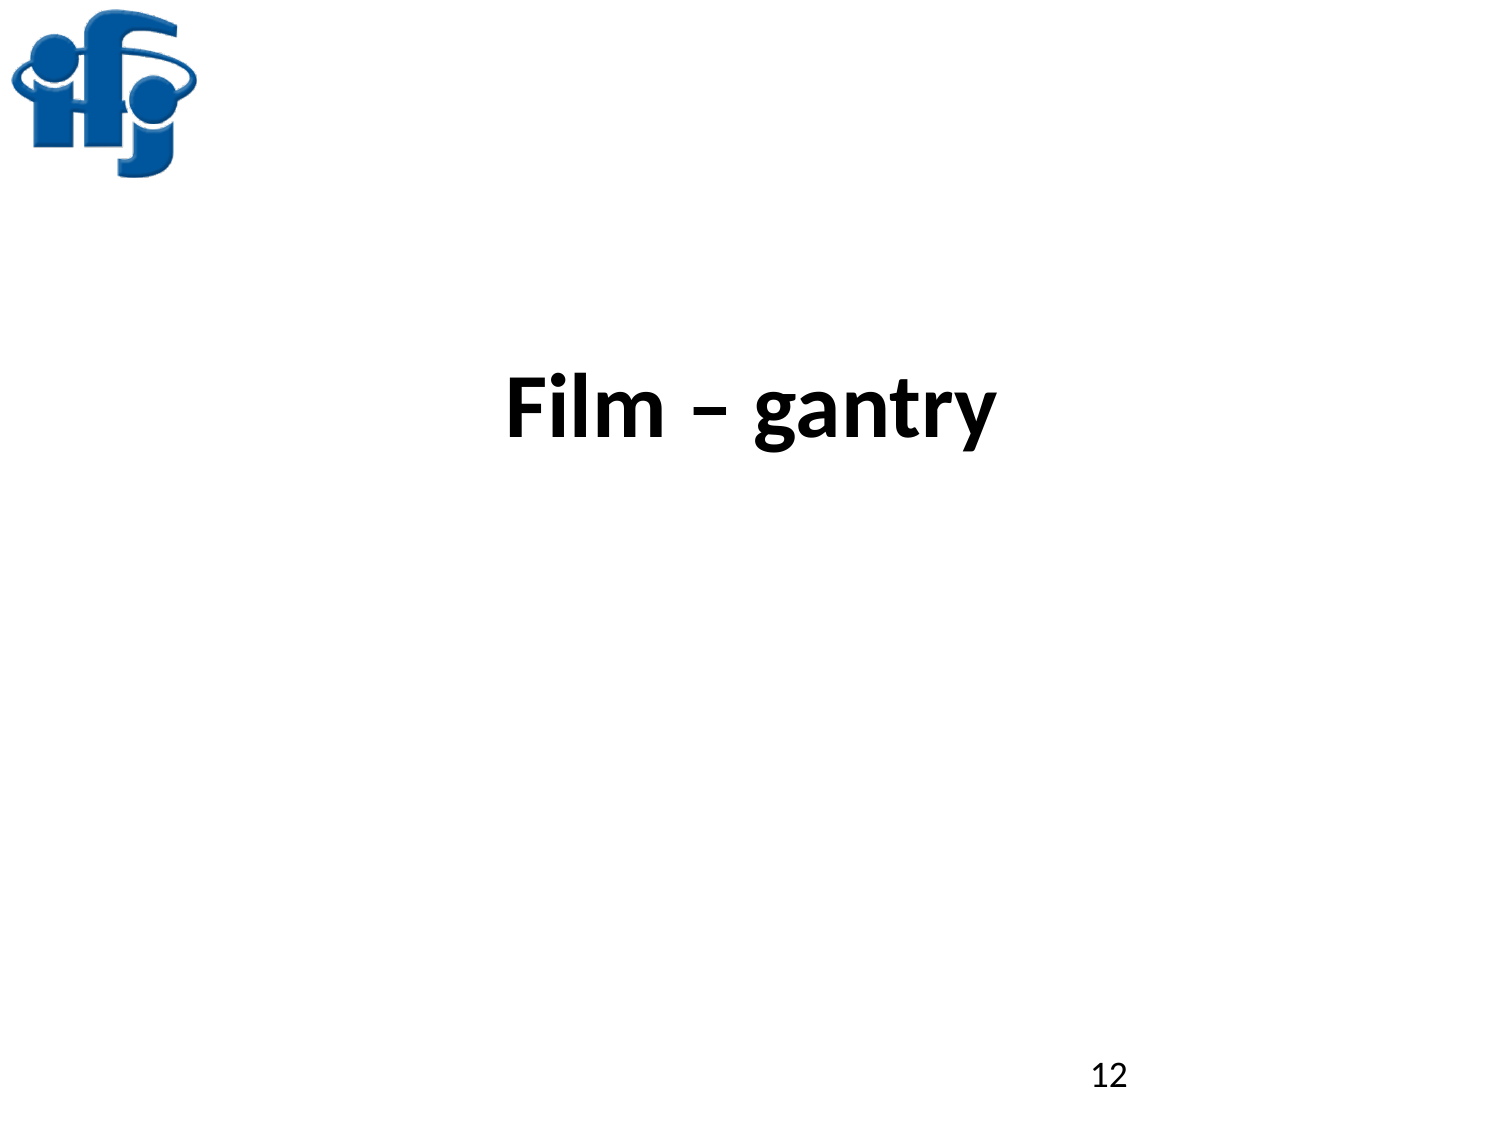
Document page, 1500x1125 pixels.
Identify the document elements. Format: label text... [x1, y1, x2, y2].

slide_number <numer> [1074, 1042, 1425, 1103]
picture [11, 9, 197, 178]
title Film – gantry [76, 338, 1427, 526]
